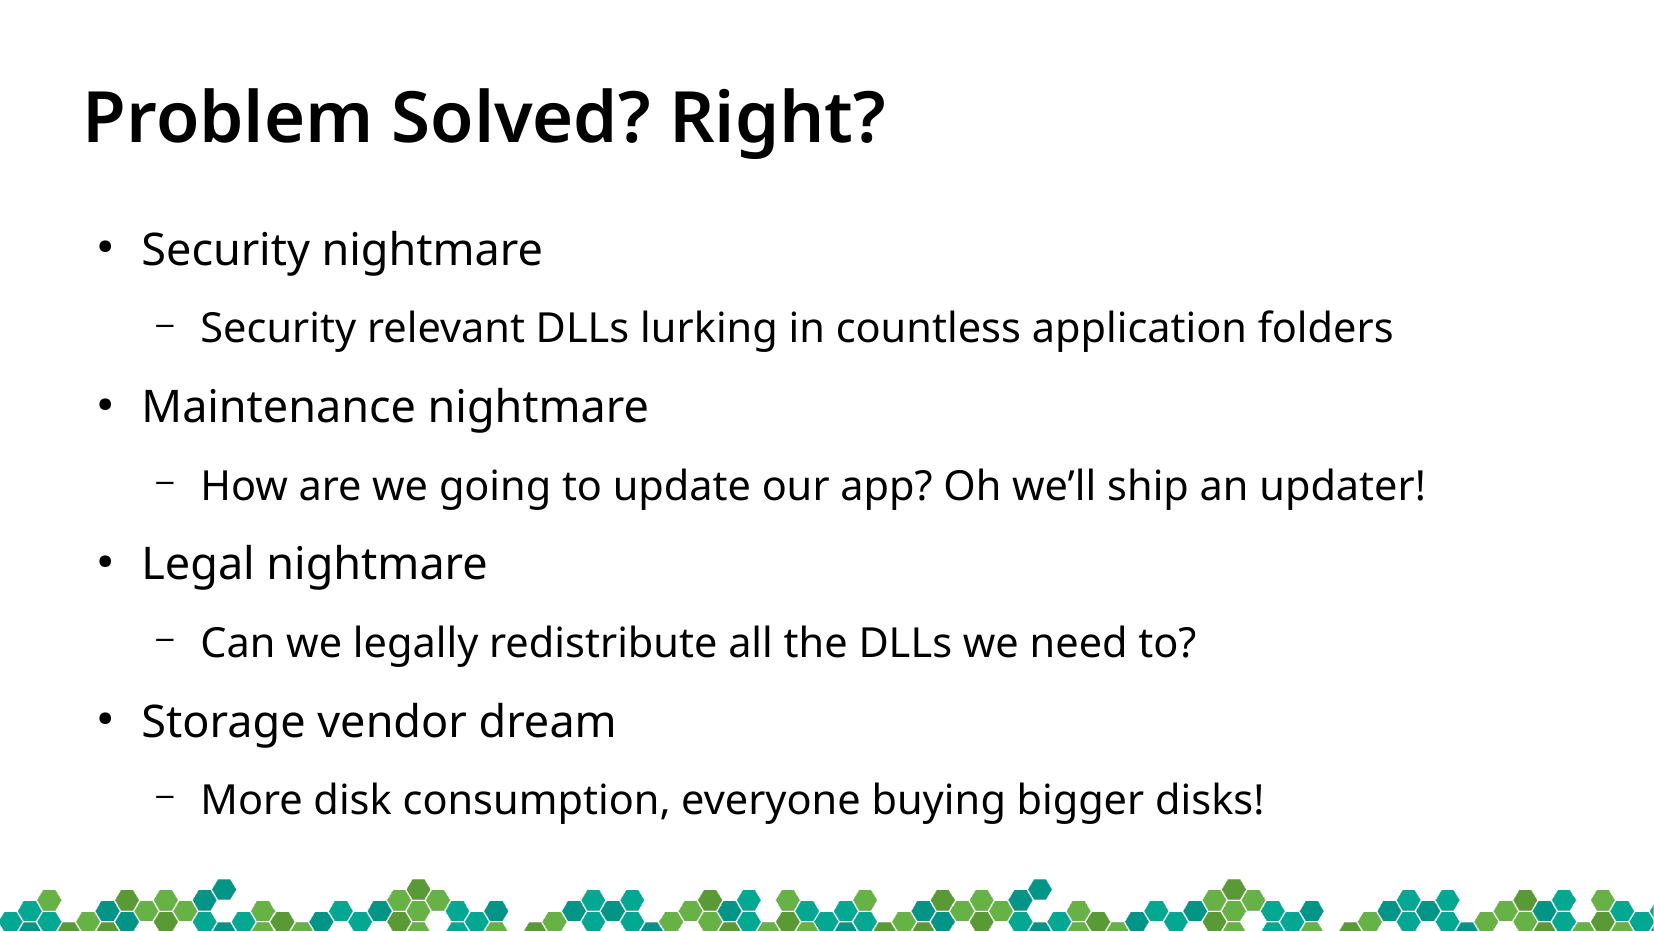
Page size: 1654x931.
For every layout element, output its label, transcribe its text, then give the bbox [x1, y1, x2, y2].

list Security nightmare Security relevant DLLs lurking in countless application folders Maintenance nightmare How are we going to update our app? Oh we’ll ship an updater! Legal nightmare Can we legally redistribute all the DLLs we need to? Storage vendor dream More disk consumption, everyone buying bigger disks! [82, 217, 1571, 830]
title Problem Solved? Right? [82, 37, 1571, 193]
picture [0, 871, 1654, 931]
